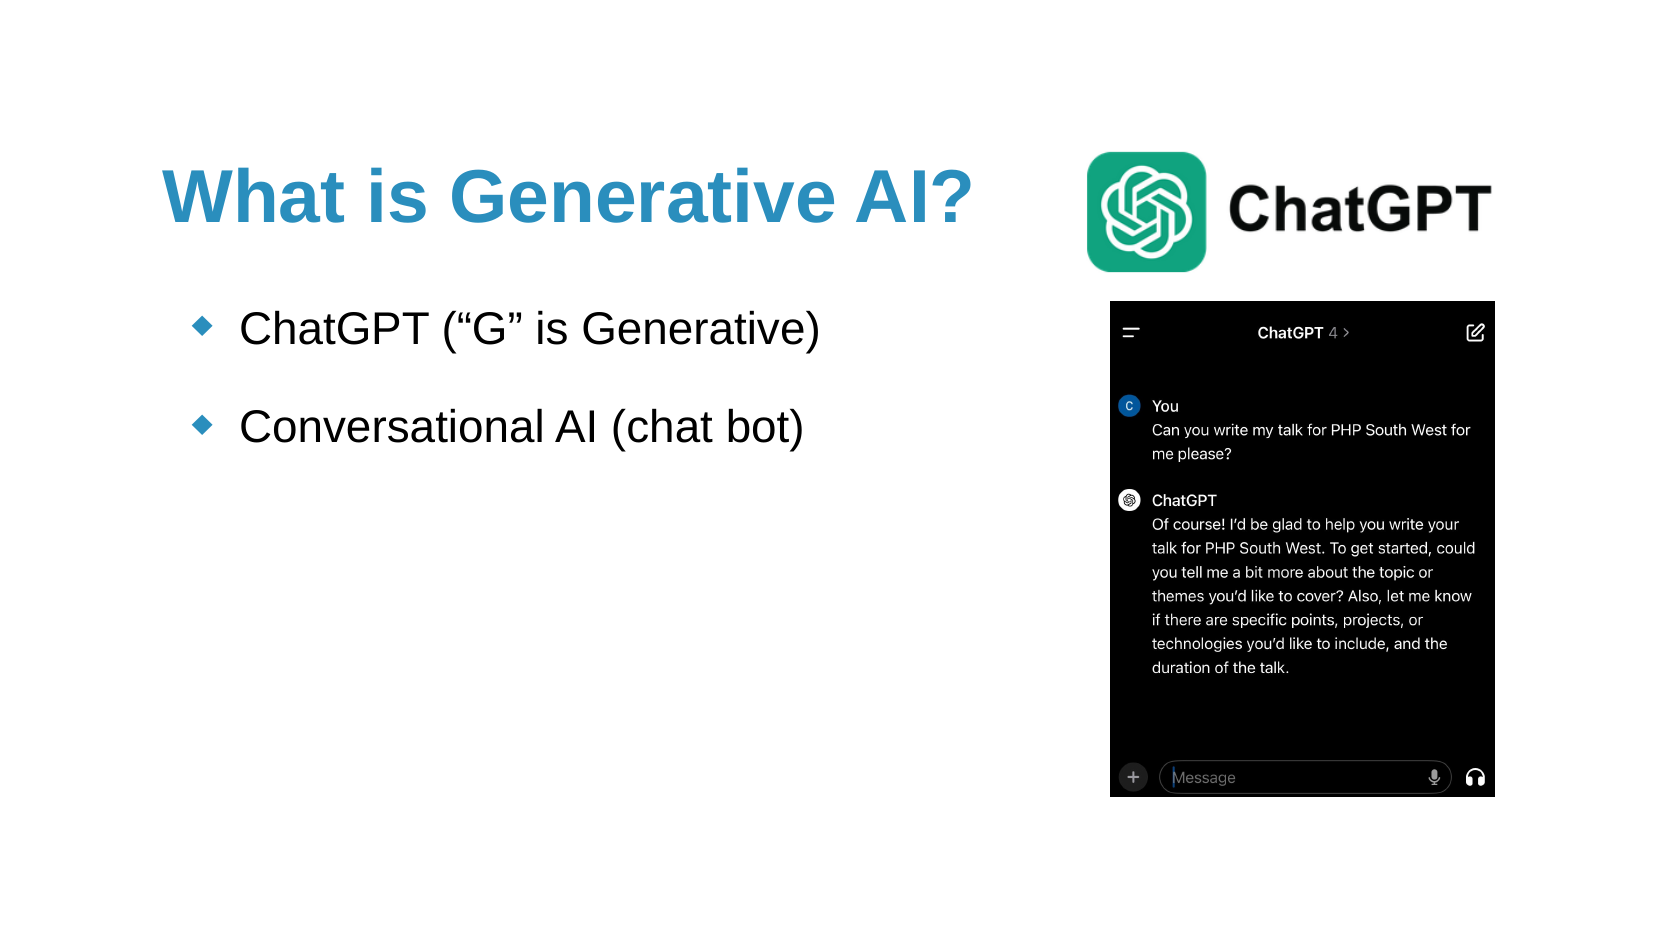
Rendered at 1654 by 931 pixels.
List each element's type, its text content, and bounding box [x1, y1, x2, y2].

picture [1110, 301, 1495, 797]
picture [1079, 145, 1506, 278]
text_box What is Generative AI? [147, 147, 992, 274]
text_box ChatGPT (“G” is Generative) Conversational AI (chat bot) [177, 295, 1536, 920]
